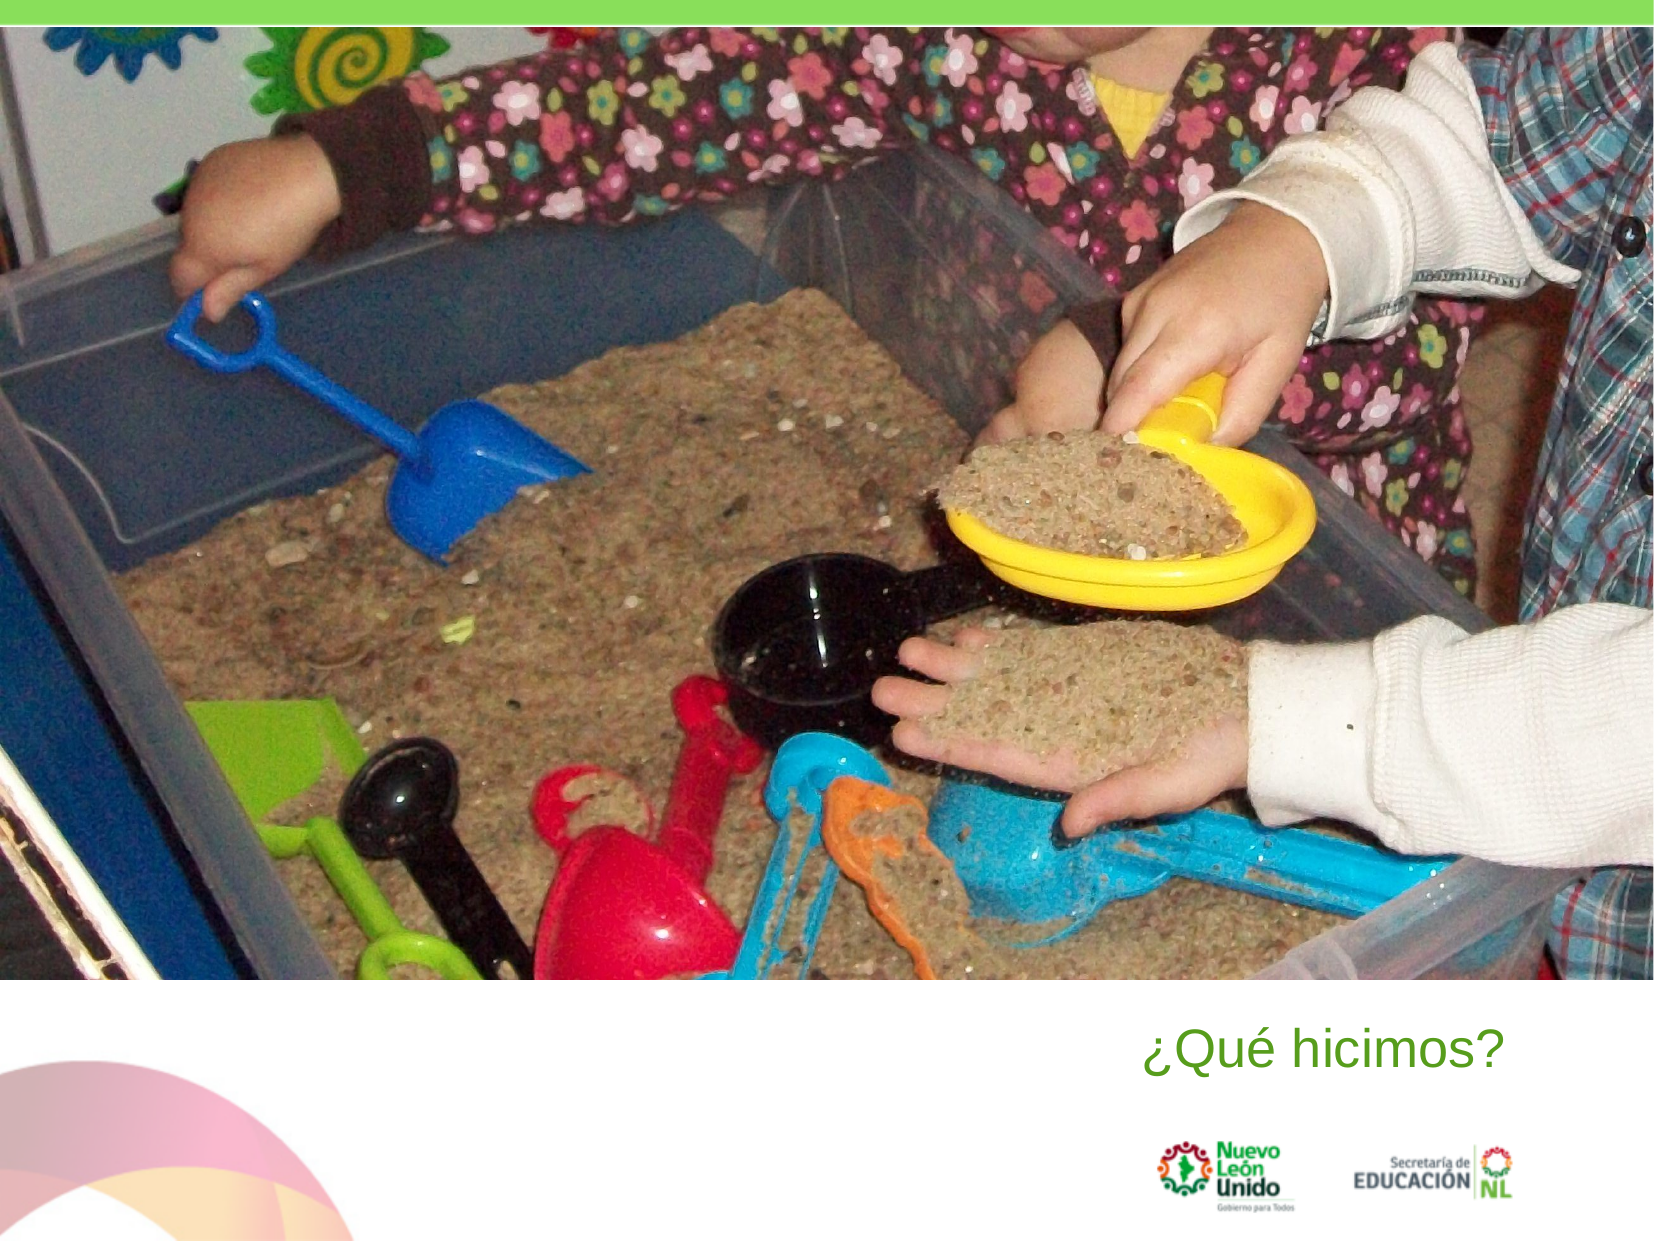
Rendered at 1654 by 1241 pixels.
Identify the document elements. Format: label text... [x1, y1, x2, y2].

picture [0, 0, 1654, 1241]
text_box ¿Qué hicimos? [1126, 1011, 1591, 1093]
